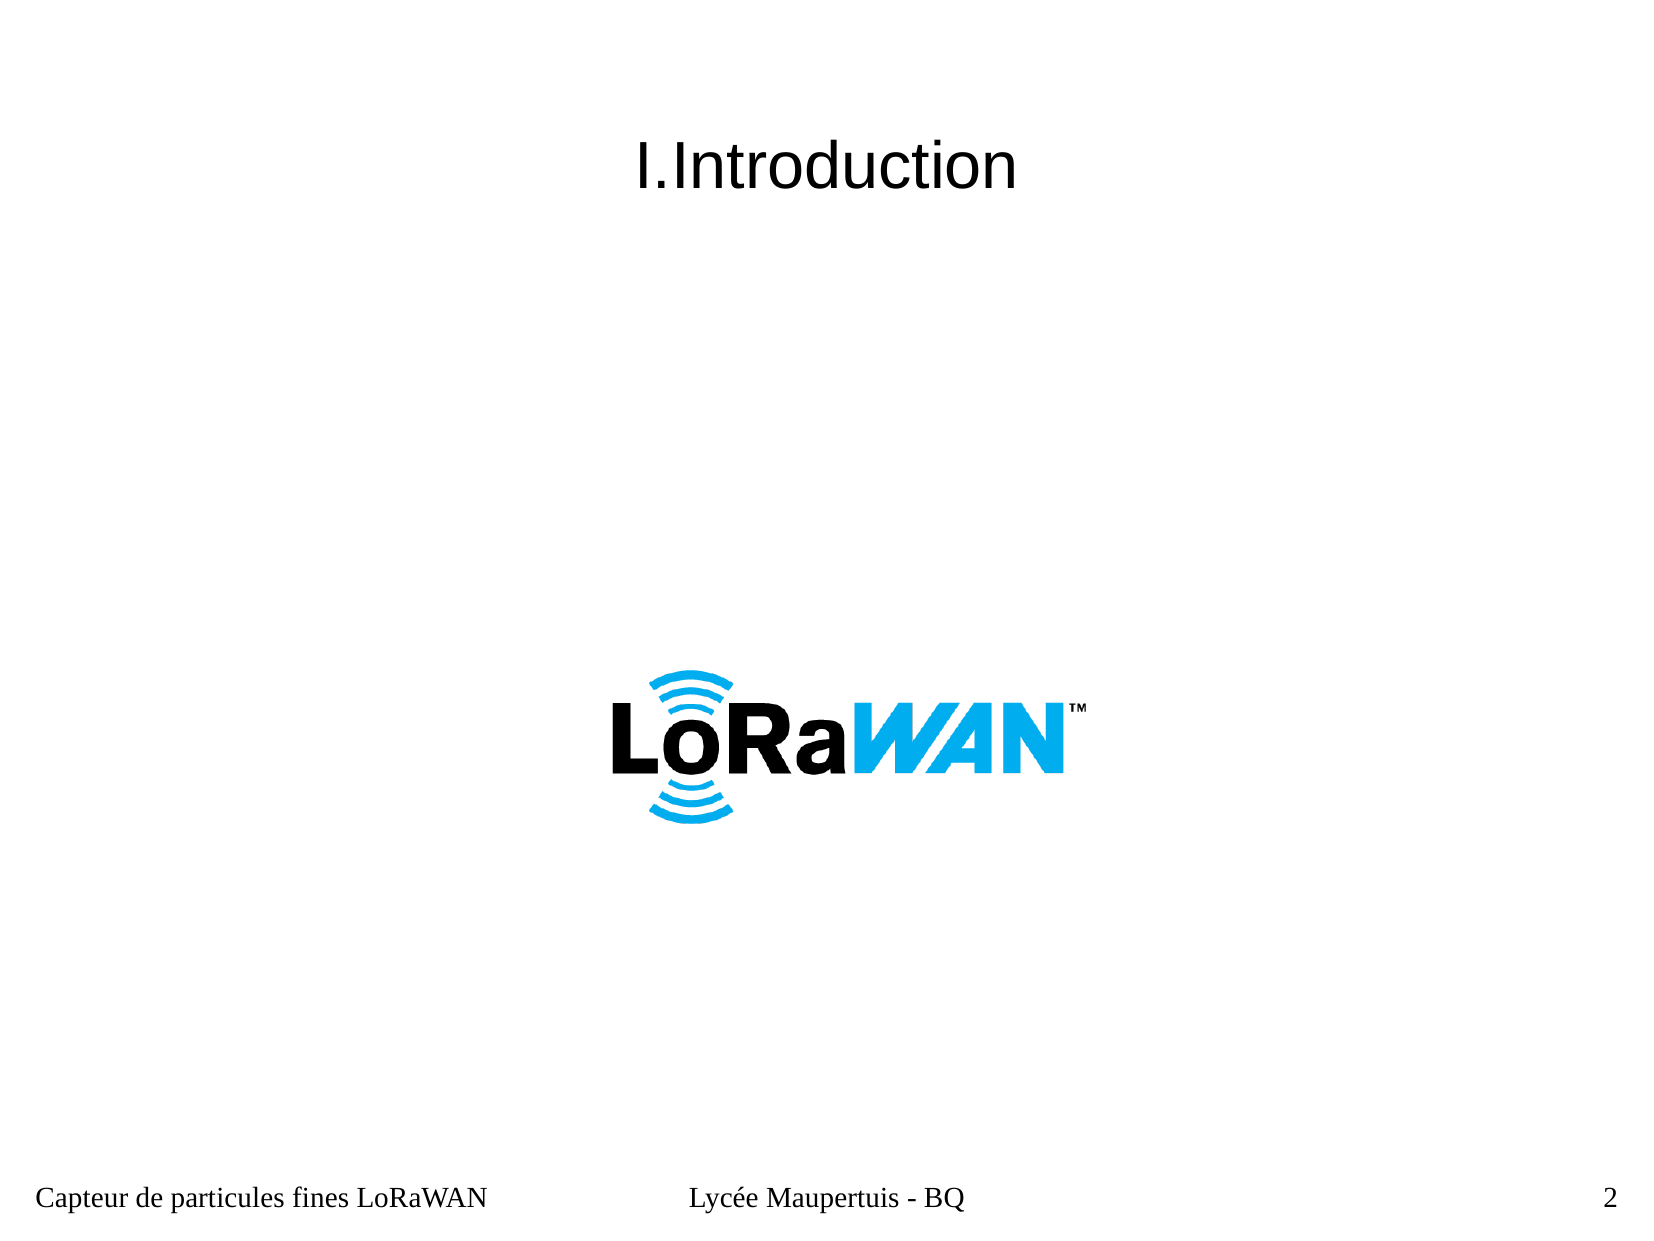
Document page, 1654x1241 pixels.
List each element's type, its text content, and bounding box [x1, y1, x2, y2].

subtitle Introduction [35, 35, 1619, 295]
picture [612, 670, 1086, 824]
